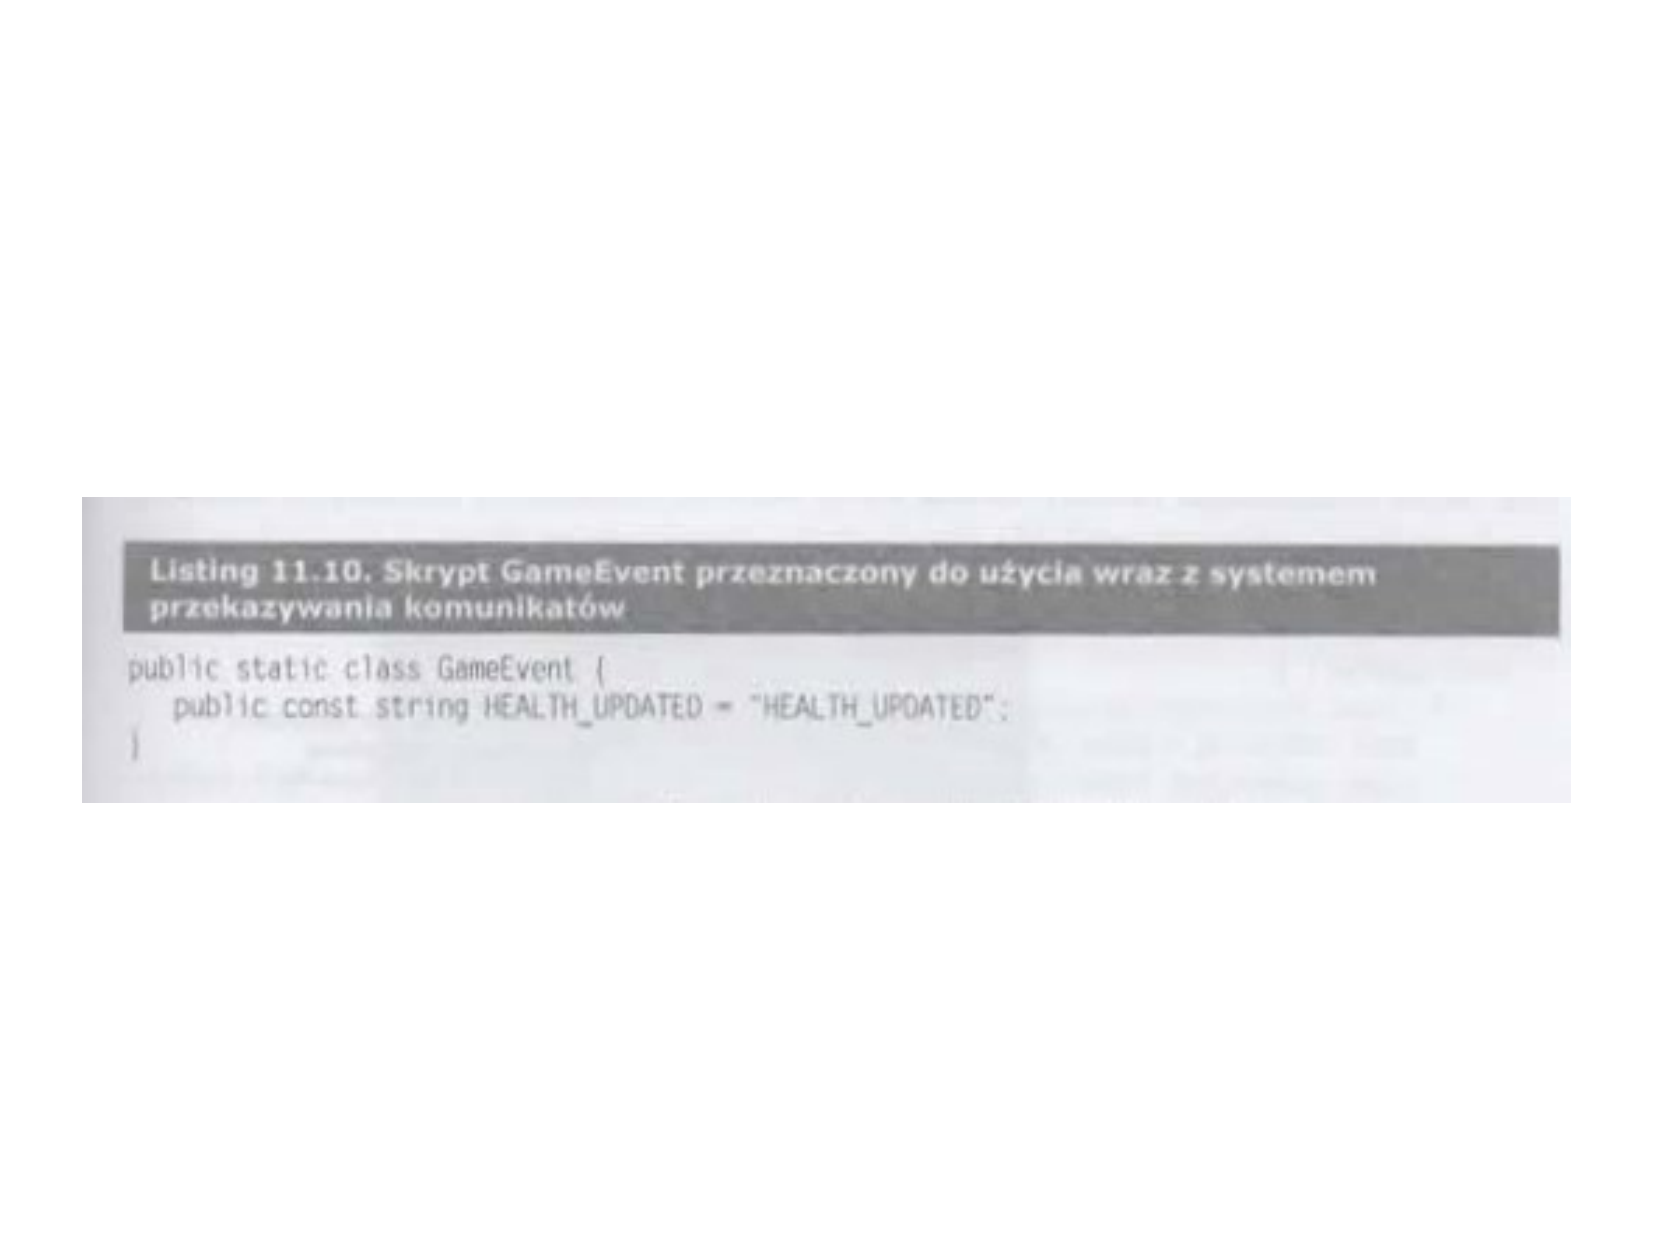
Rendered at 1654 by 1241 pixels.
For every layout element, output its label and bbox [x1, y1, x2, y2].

picture [82, 497, 1571, 803]
